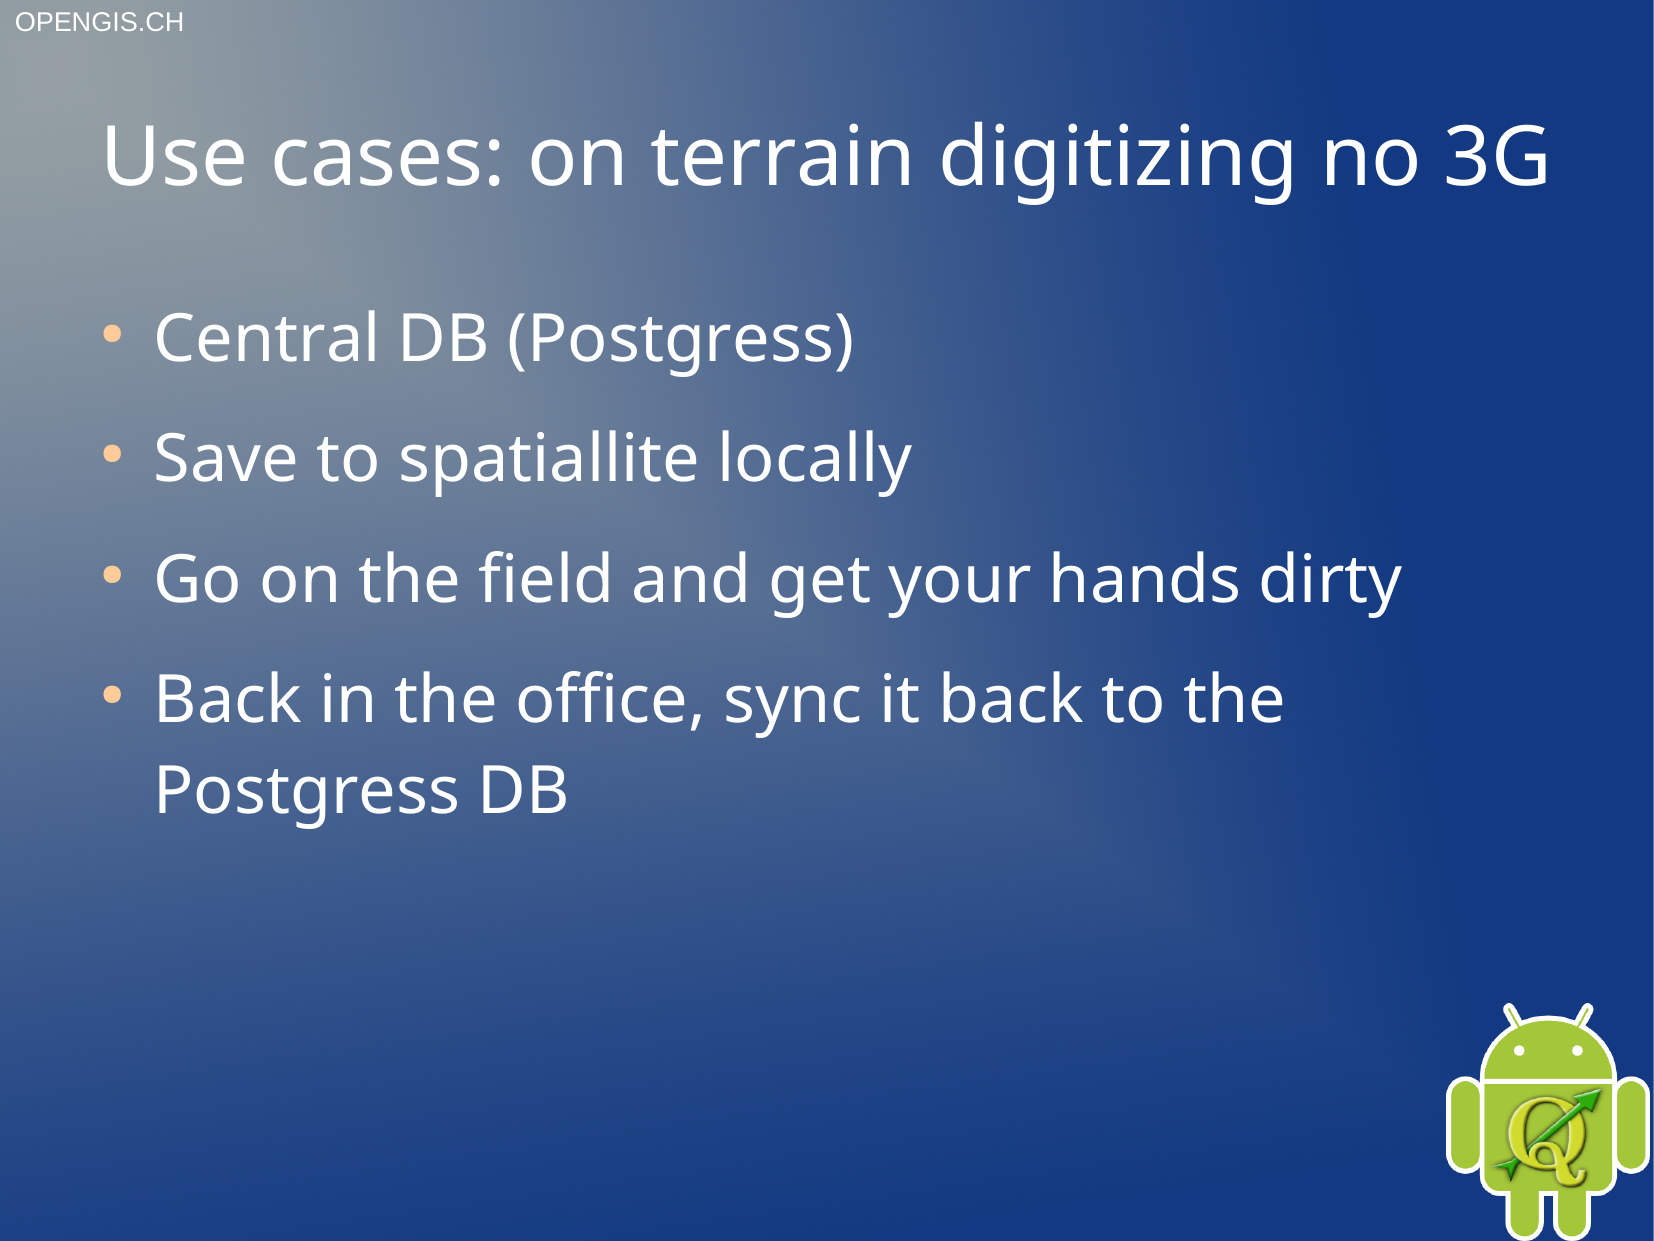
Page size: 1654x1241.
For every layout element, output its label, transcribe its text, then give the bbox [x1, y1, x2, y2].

picture [0, 0, 1654, 1241]
list Central DB (Postgress) Save to spatiallite locally Go on the field and get your hands dirty Back in the office, sync it back to the Postgress DB [82, 290, 1571, 1109]
title Use cases: on terrain digitizing no 3G [82, 49, 1571, 257]
